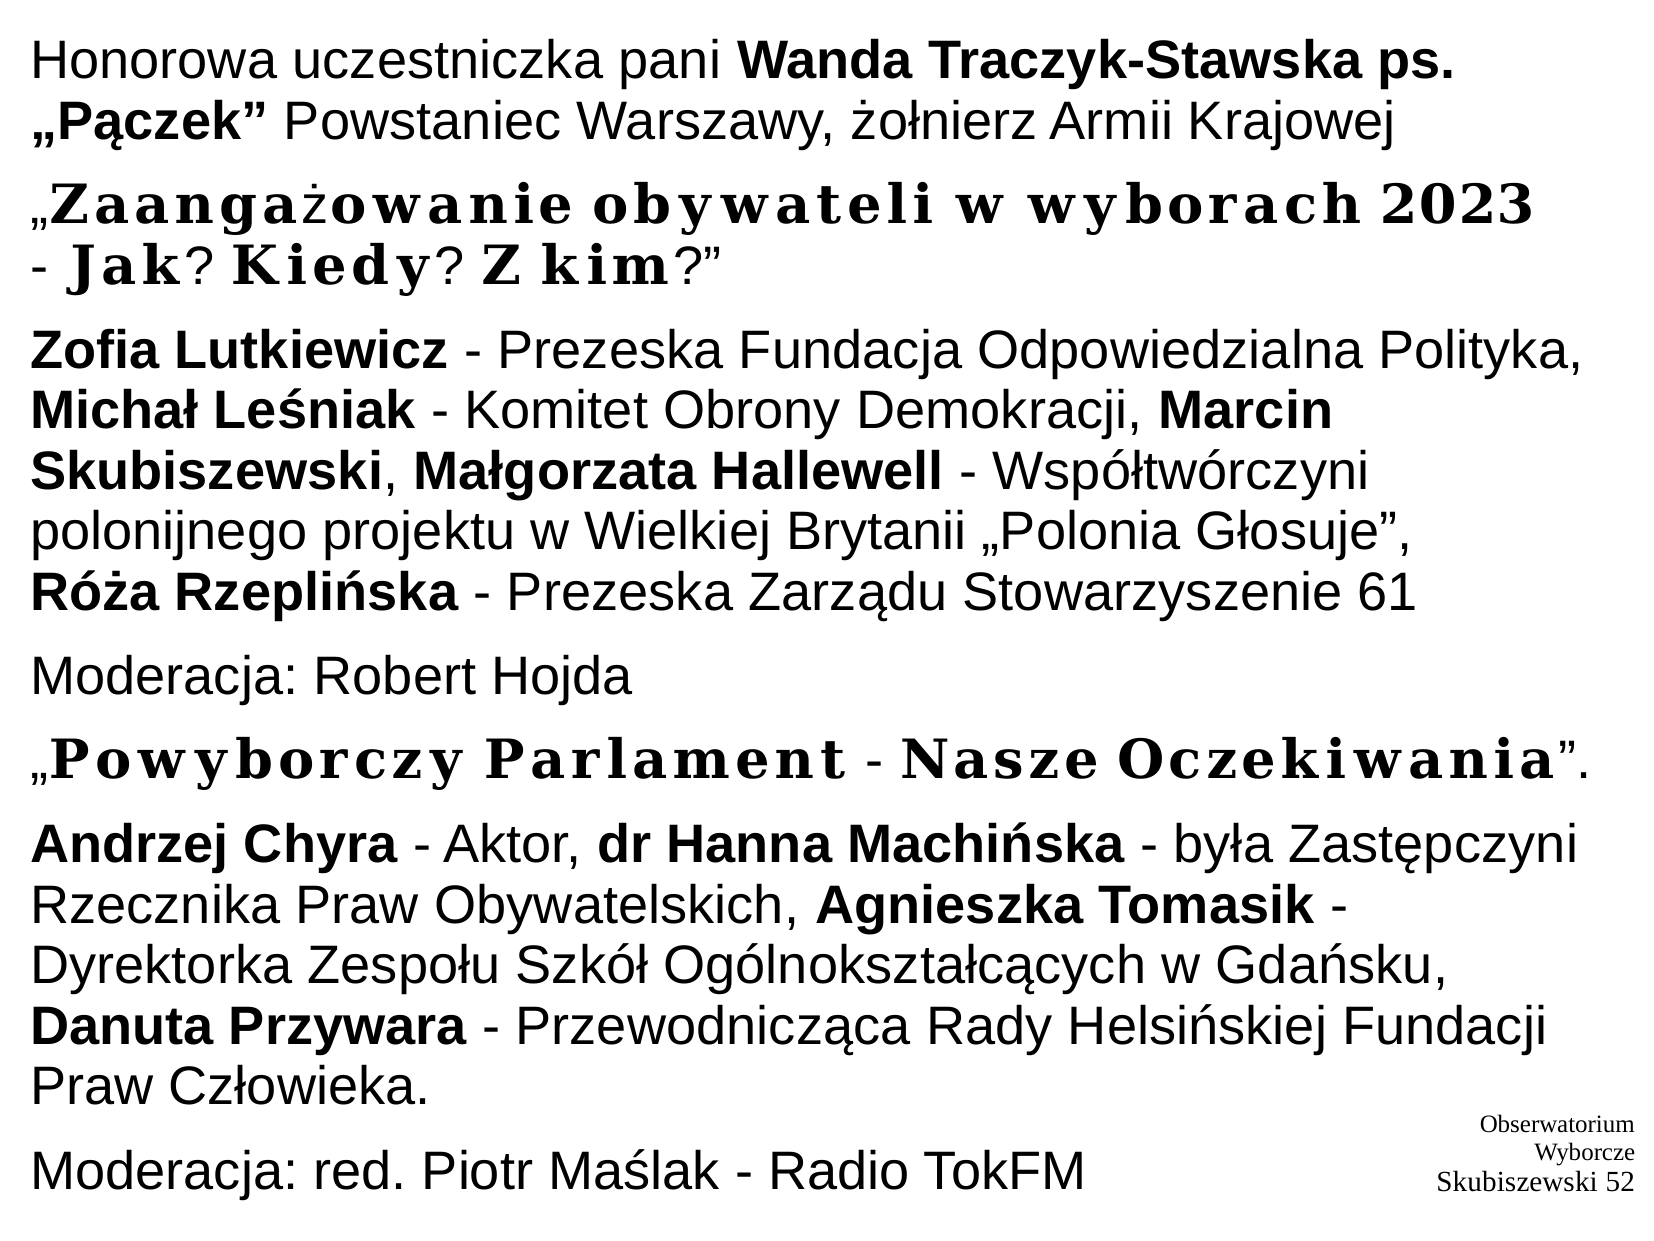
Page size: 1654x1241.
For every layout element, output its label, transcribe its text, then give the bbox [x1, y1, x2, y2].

list Honorowa uczestniczka pani Wanda Traczyk-Stawska ps. „Pączek” Powstaniec Warszawy, żołnierz Armii Krajowej „𝐙𝐚𝐚𝐧𝐠𝐚ż𝐨𝐰𝐚𝐧𝐢𝐞 𝐨𝐛𝐲𝐰𝐚𝐭𝐞𝐥𝐢 𝐰 𝐰𝐲𝐛𝐨𝐫𝐚𝐜𝐡 𝟐𝟎𝟐𝟑 - 𝐉𝐚𝐤? 𝐊𝐢𝐞𝐝𝐲? 𝐙 𝐤𝐢𝐦?” Zofia Lutkiewicz - Prezeska Fundacja Odpowiedzialna Polityka, Michał Leśniak - Komitet Obrony Demokracji, Marcin Skubiszewski, Małgorzata Hallewell - Współtwórczyni polonijnego projektu w Wielkiej Brytanii „Polonia Głosuje”, Róża Rzeplińska - Prezeska Zarządu Stowarzyszenie 61 Moderacja: Robert Hojda „𝐏𝐨𝐰𝐲𝐛𝐨𝐫𝐜𝐳𝐲 𝐏𝐚𝐫𝐥𝐚𝐦𝐞𝐧𝐭 - 𝐍𝐚𝐬𝐳𝐞 𝐎𝐜𝐳𝐞𝐤𝐢𝐰𝐚𝐧𝐢𝐚”. Andrzej Chyra - Aktor, dr Hanna Machińska - była Zastępczyni Rzecznika Praw Obywatelskich, Agnieszka Tomasik - Dyrektorka Zespołu Szkół Ogólnokształcących w Gdańsku, Danuta Przywara - Przewodnicząca Rady Helsińskiej Fundacji Praw Człowieka. Moderacja: red. Piotr Maślak - Radio TokFM [30, 30, 1621, 1216]
